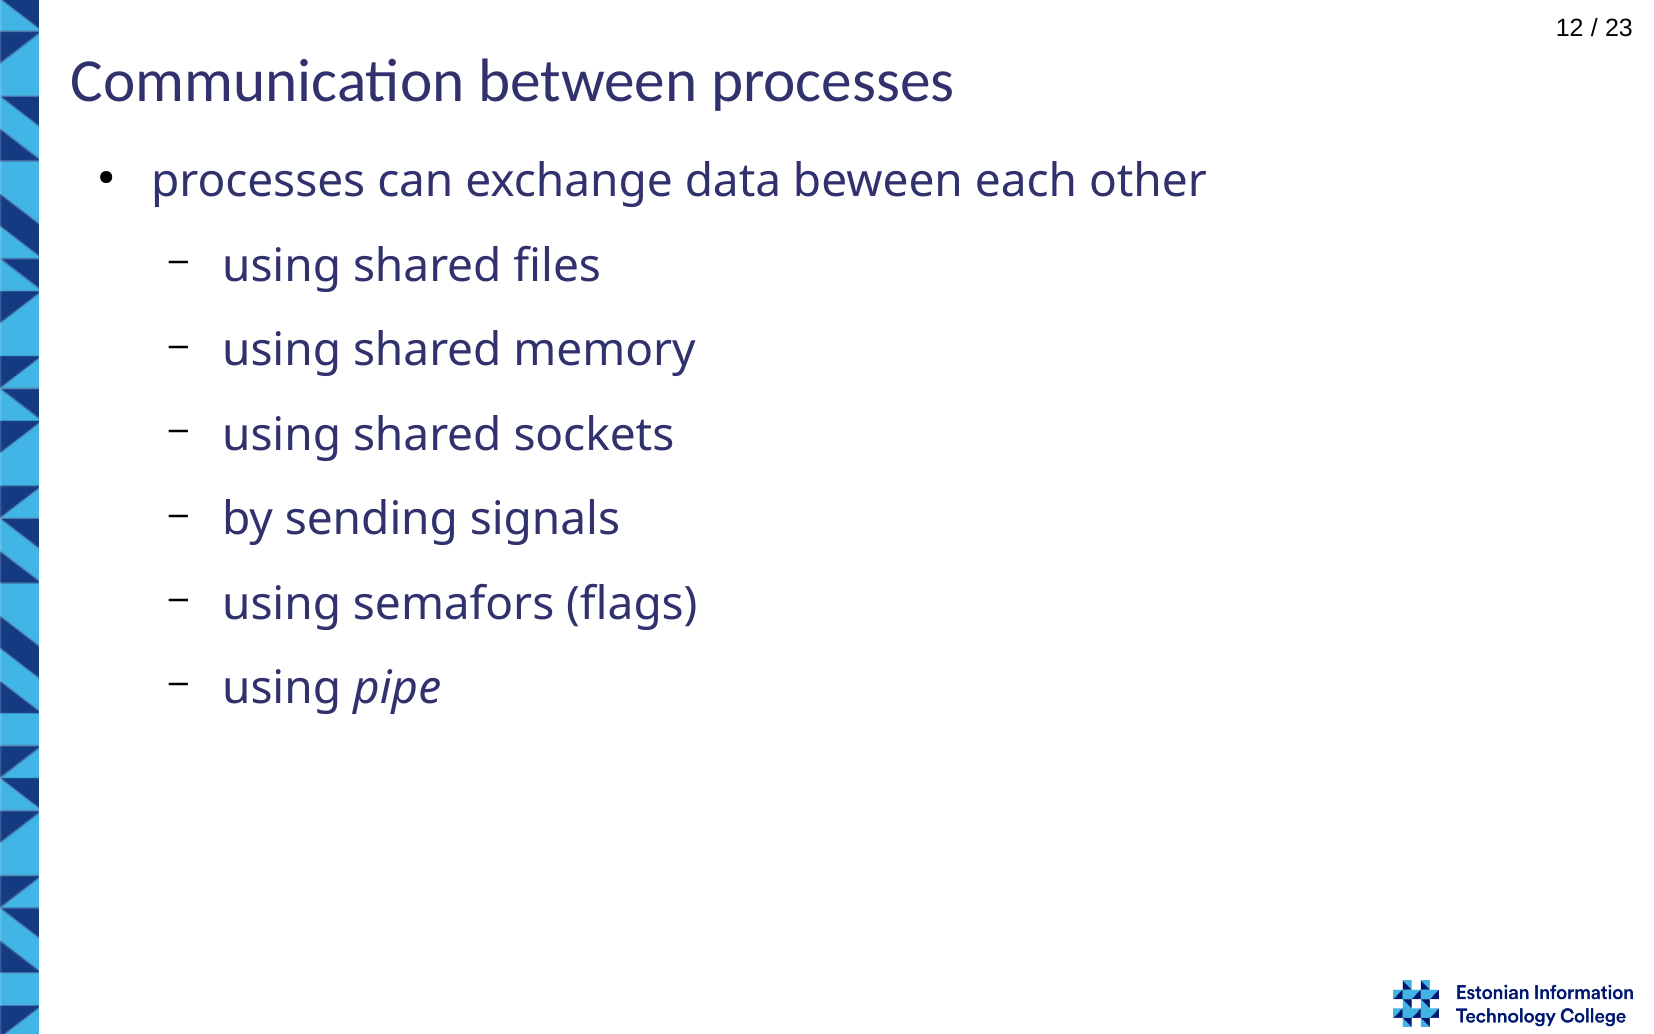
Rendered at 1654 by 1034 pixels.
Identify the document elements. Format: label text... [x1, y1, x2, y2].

title Communication between processes [70, 41, 1630, 130]
picture [1393, 980, 1633, 1027]
list processes can exchange data beween each other using shared files using shared memory using shared sockets by sending signals using semafors (flags) using pipe [80, 147, 1536, 841]
